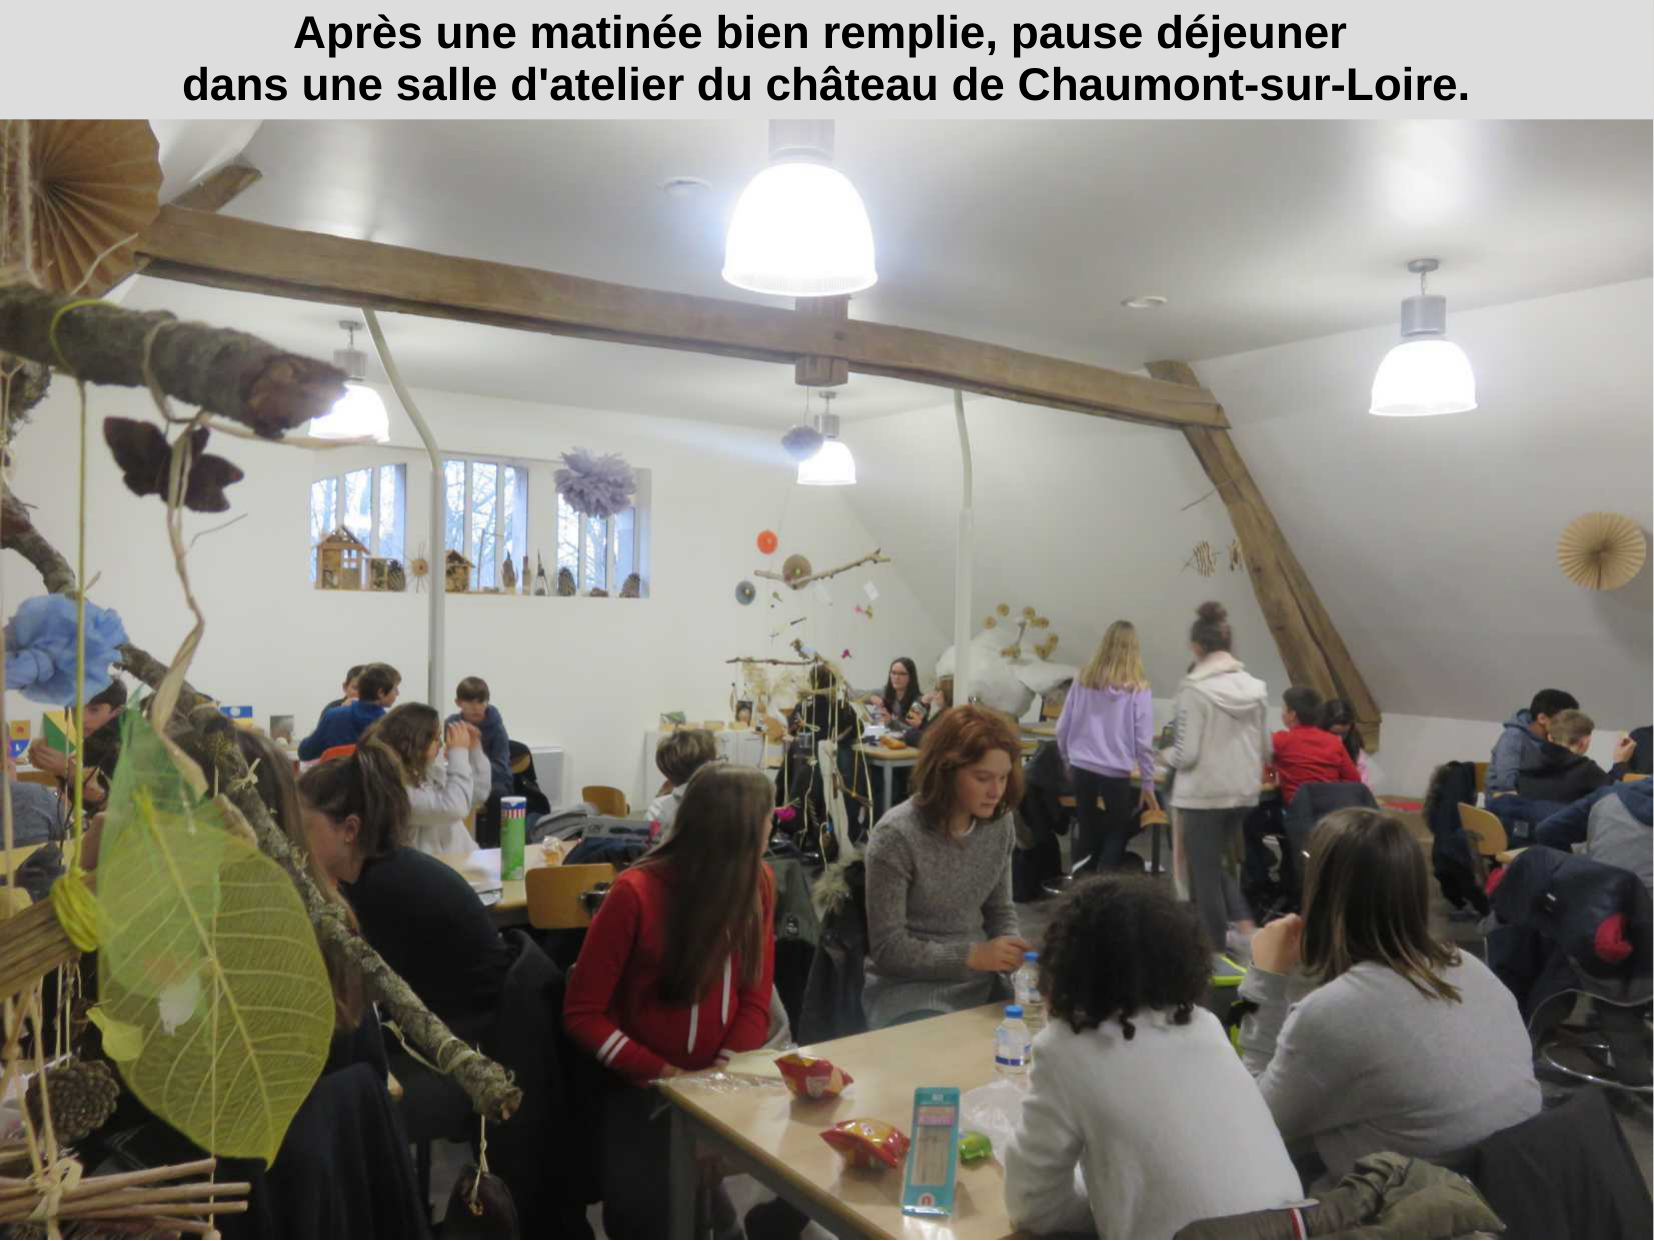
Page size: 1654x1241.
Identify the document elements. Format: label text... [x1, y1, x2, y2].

picture [0, 120, 1654, 1241]
text_box Après une matinée bien remplie, pause déjeuner dans une salle d'atelier du château de Chaumont-sur-Loire. [0, 0, 1654, 120]
